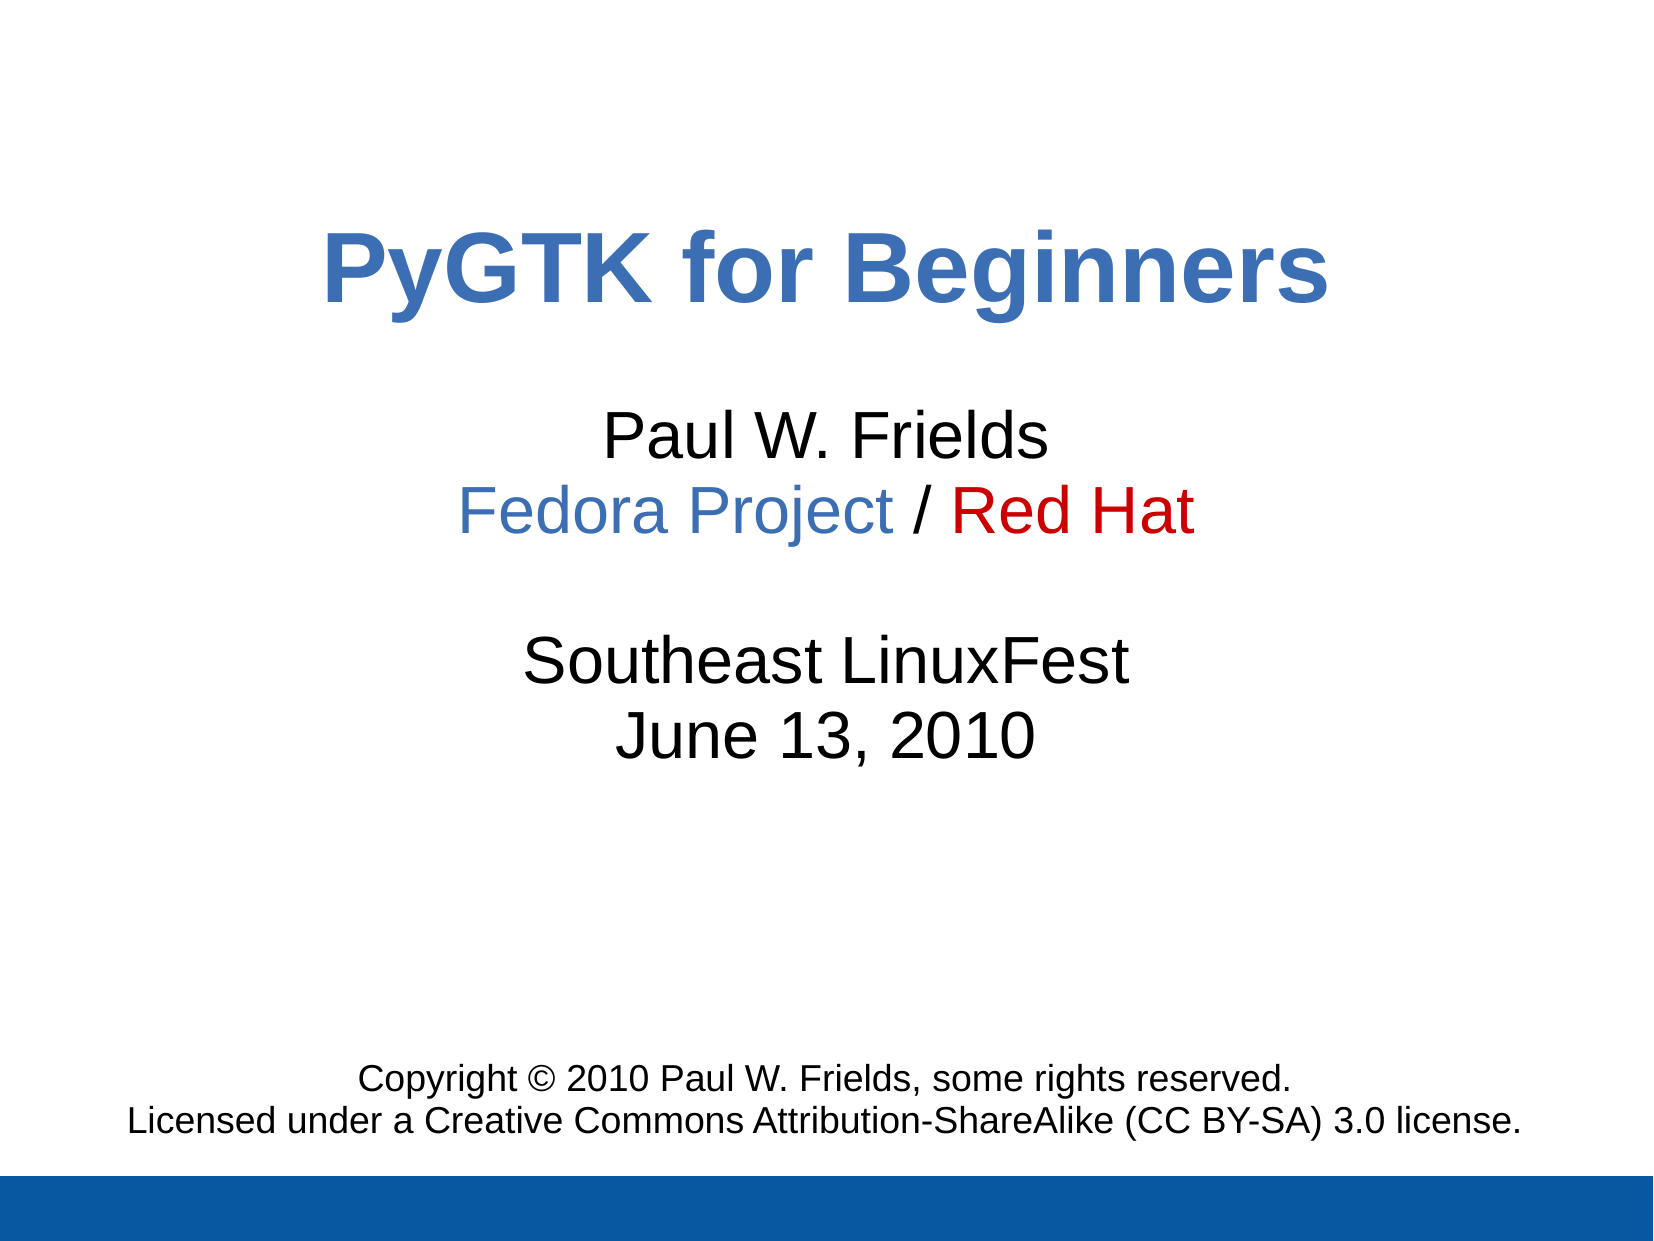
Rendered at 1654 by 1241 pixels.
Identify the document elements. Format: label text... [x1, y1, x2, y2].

picture [0, 1176, 1653, 1241]
text_box Copyright © 2010 Paul W. Frields, some rights reserved. Licensed under a Creative Commons Attribution-ShareAlike (CC BY-SA) 3.0 license. [37, 1050, 1613, 1149]
subtitle PyGTK for Beginners Paul W. Frields Fedora Project / Red Hat Southeast LinuxFest June 13, 2010 [82, 49, 1571, 1050]
